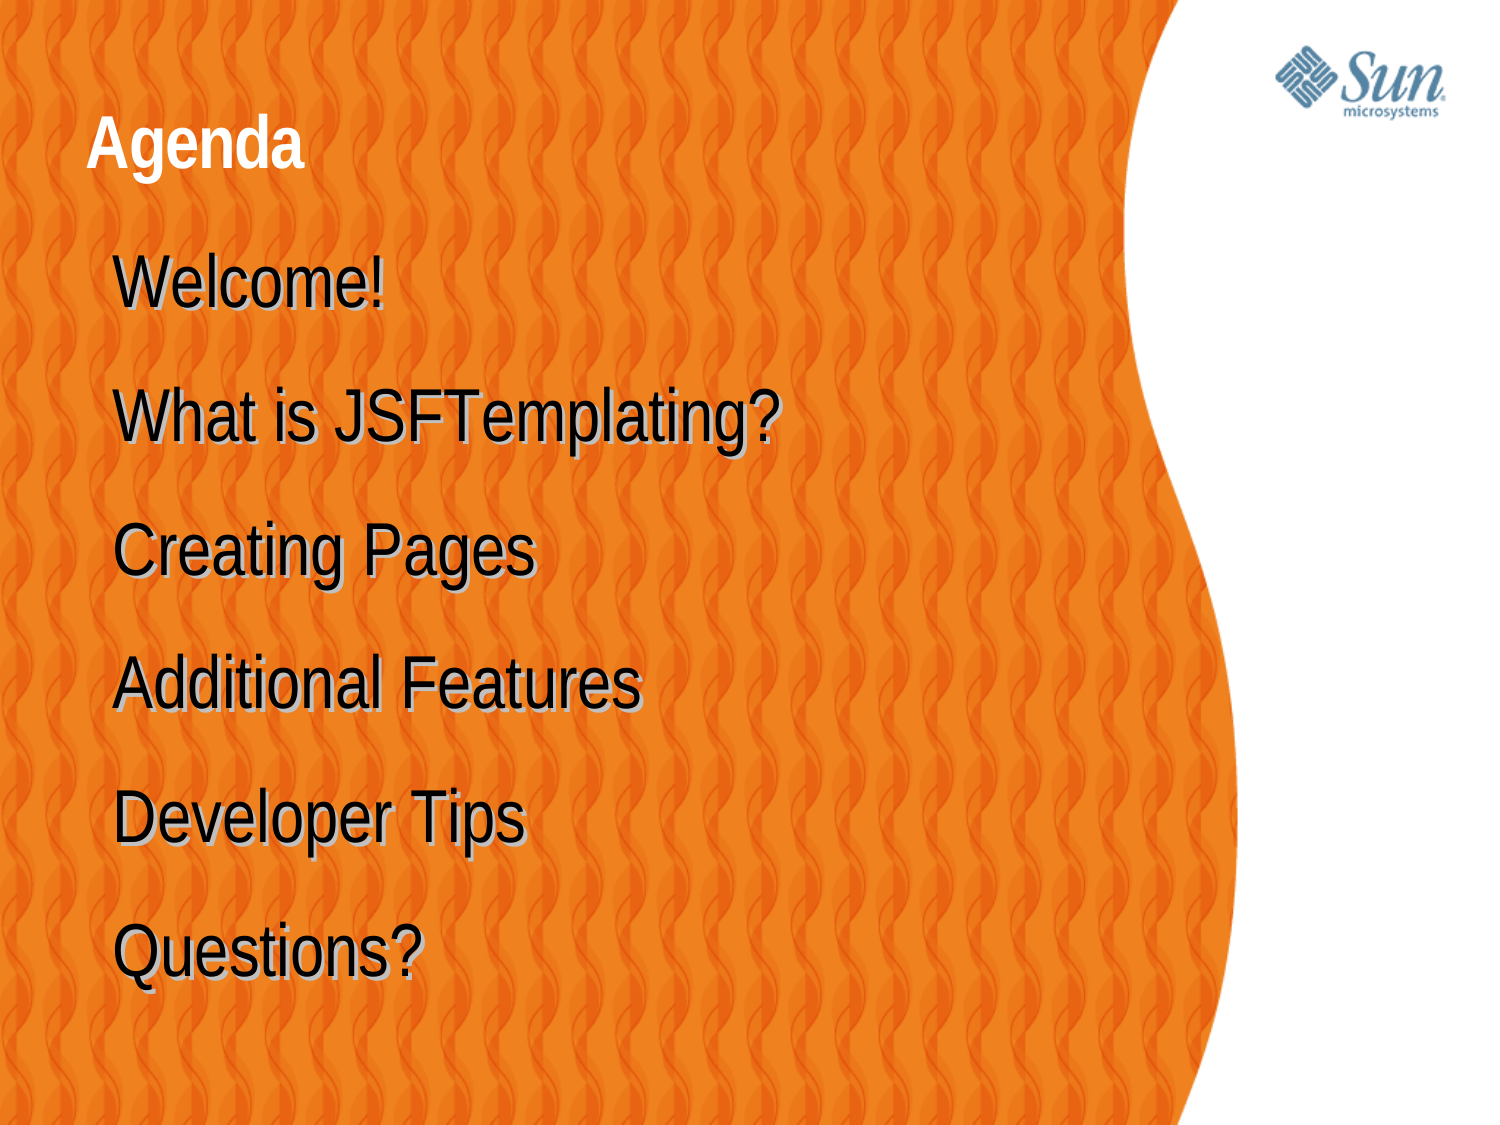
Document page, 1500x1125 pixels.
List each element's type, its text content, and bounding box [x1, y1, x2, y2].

picture [0, 0, 1500, 1125]
list Welcome! What is JSFTemplating? Creating Pages Additional Features Developer Tips Questions? [97, 248, 1088, 1055]
text_box Agenda [85, 110, 541, 200]
